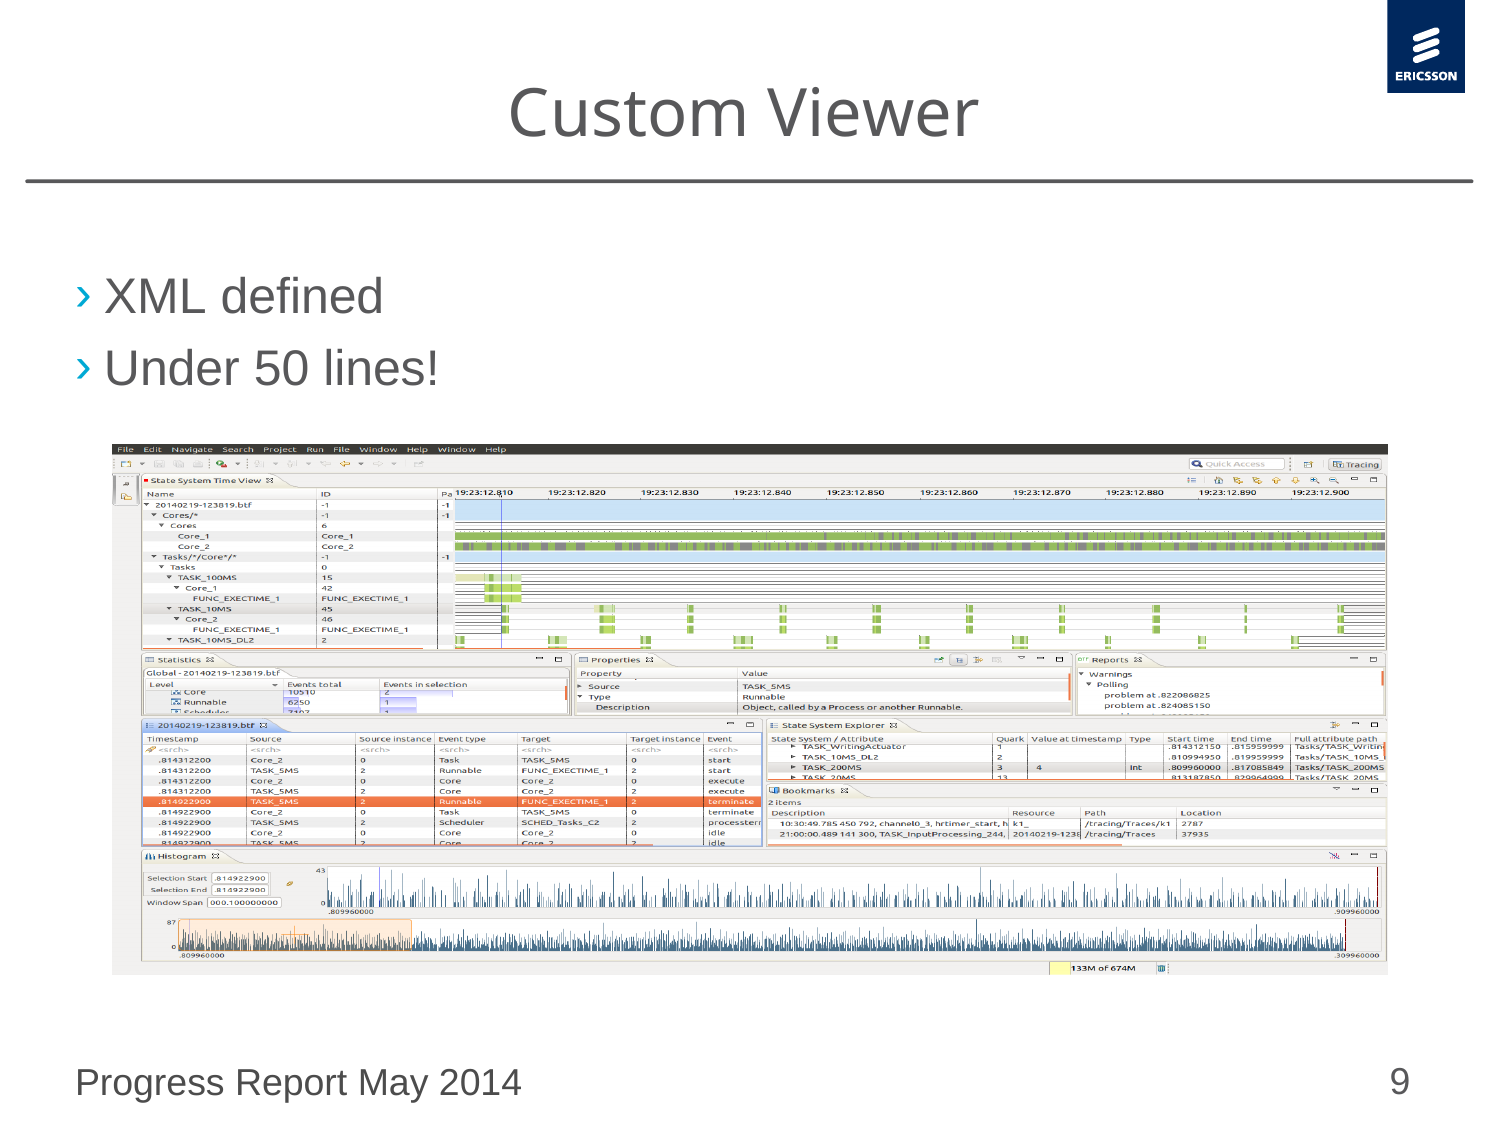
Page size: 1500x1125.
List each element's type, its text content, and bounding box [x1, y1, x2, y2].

title Custom Viewer [75, 44, 1425, 150]
picture [112, 444, 1388, 976]
list XML defined Under 50 lines! [75, 263, 734, 916]
